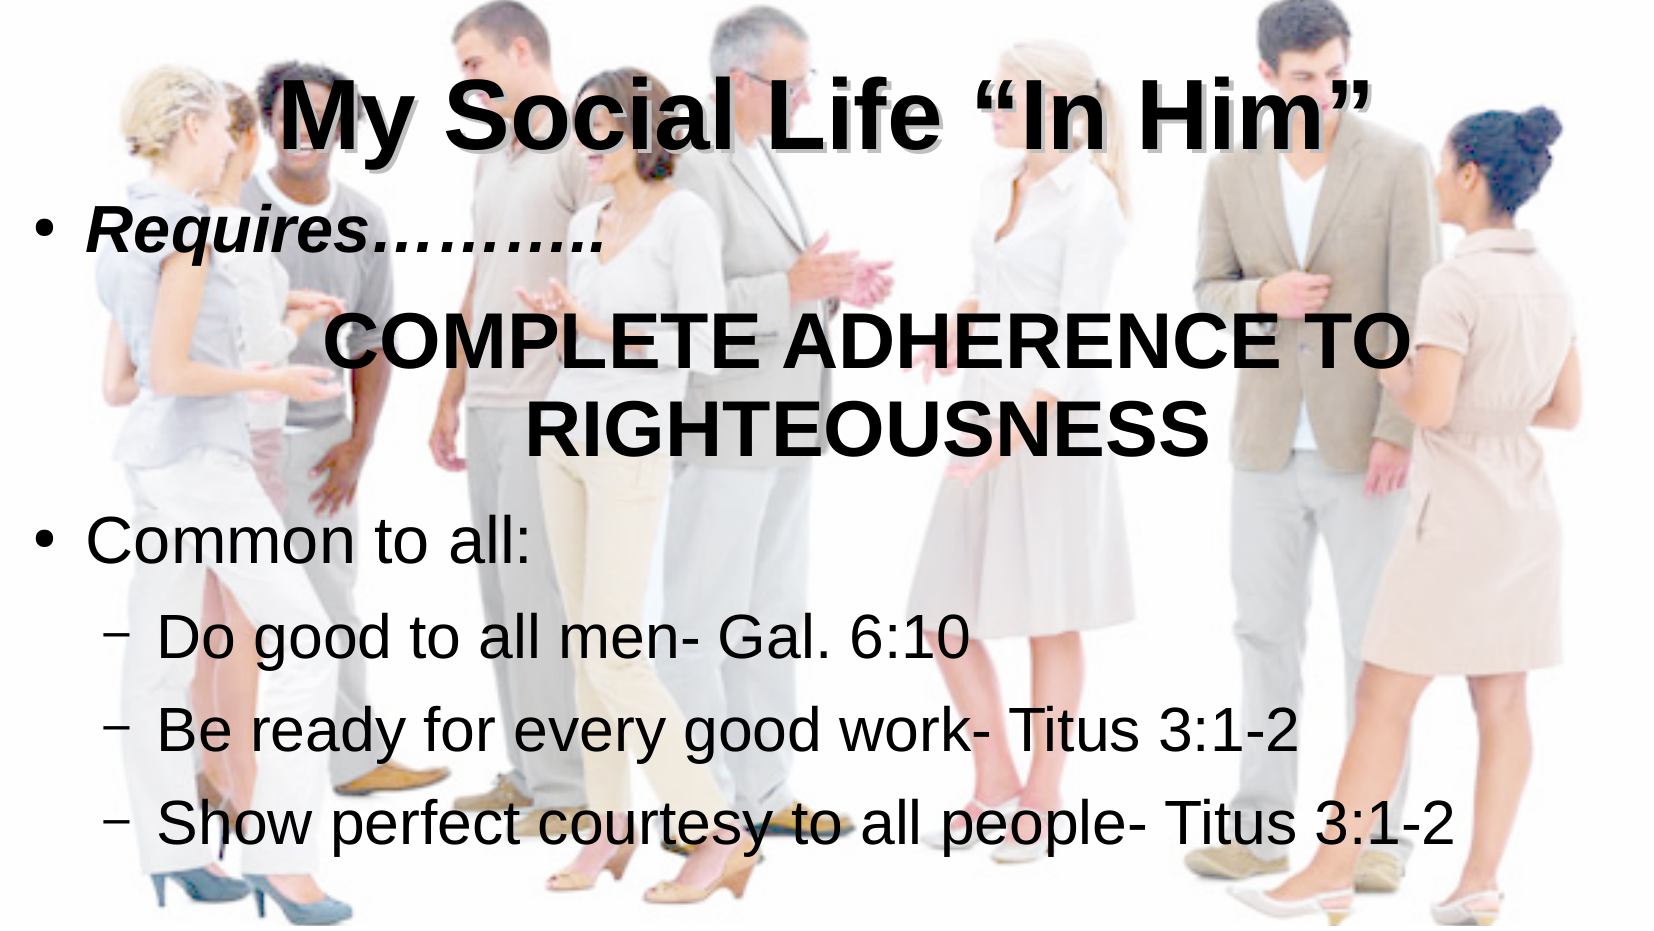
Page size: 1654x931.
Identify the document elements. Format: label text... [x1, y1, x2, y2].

title My Social Life “In Him” [82, 37, 1571, 192]
list Requires……….. COMPLETE ADHERENCE TO RIGHTEOUSNESS Common to all: Do good to all men- Gal. 6:10 Be ready for every good work- Titus 3:1-2 Show perfect courtesy to all people- Titus 3:1-2 [15, 192, 1651, 931]
picture [0, 0, 1654, 926]
